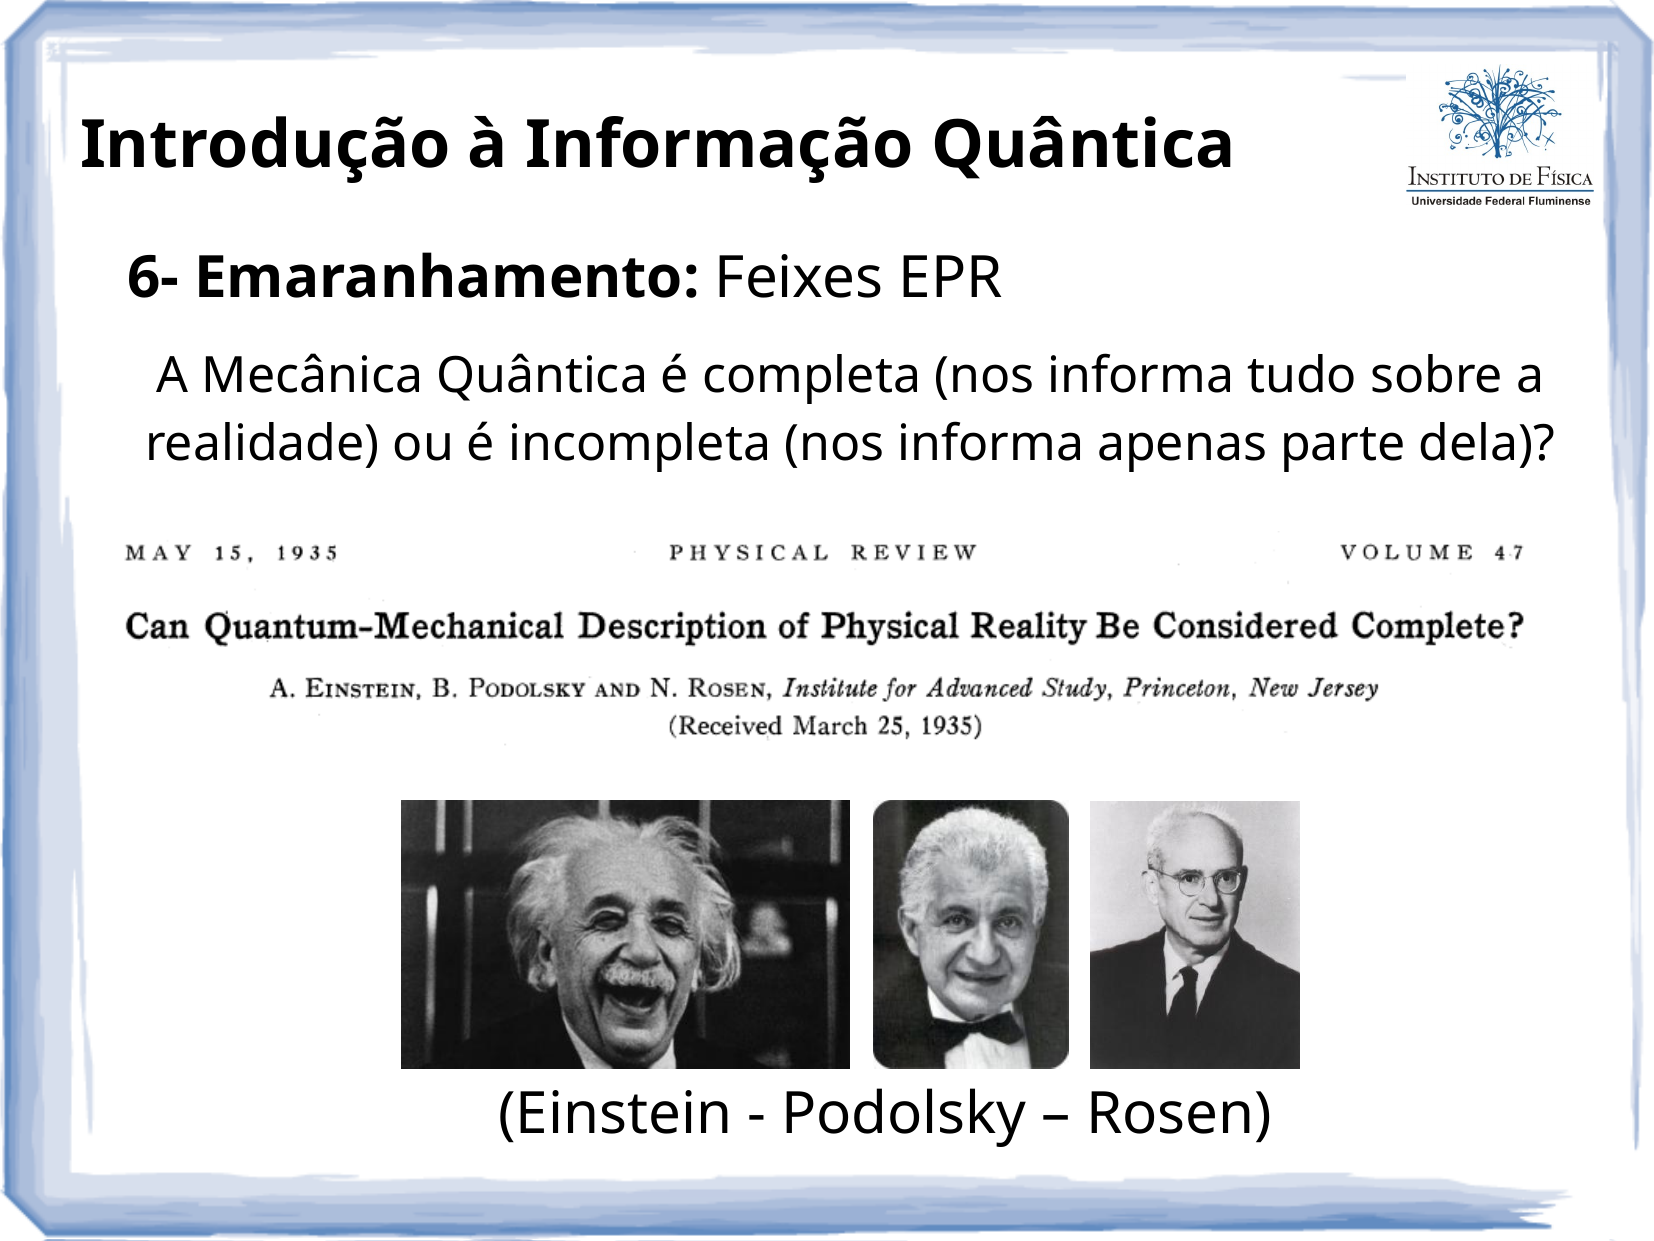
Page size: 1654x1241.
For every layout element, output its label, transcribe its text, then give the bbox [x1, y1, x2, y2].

text_box (Einstein - Podolsky – Rosen) [435, 1063, 1335, 1157]
text_box Introdução à Informação Quântica [65, 88, 1261, 181]
picture [0, 0, 1654, 1241]
text_box 6- Emaranhamento: Feixes EPR A Mecânica Quântica é completa (nos informa tudo sobre a realidade) ou é incompleta (nos informa apenas parte dela)? [112, 227, 1589, 480]
